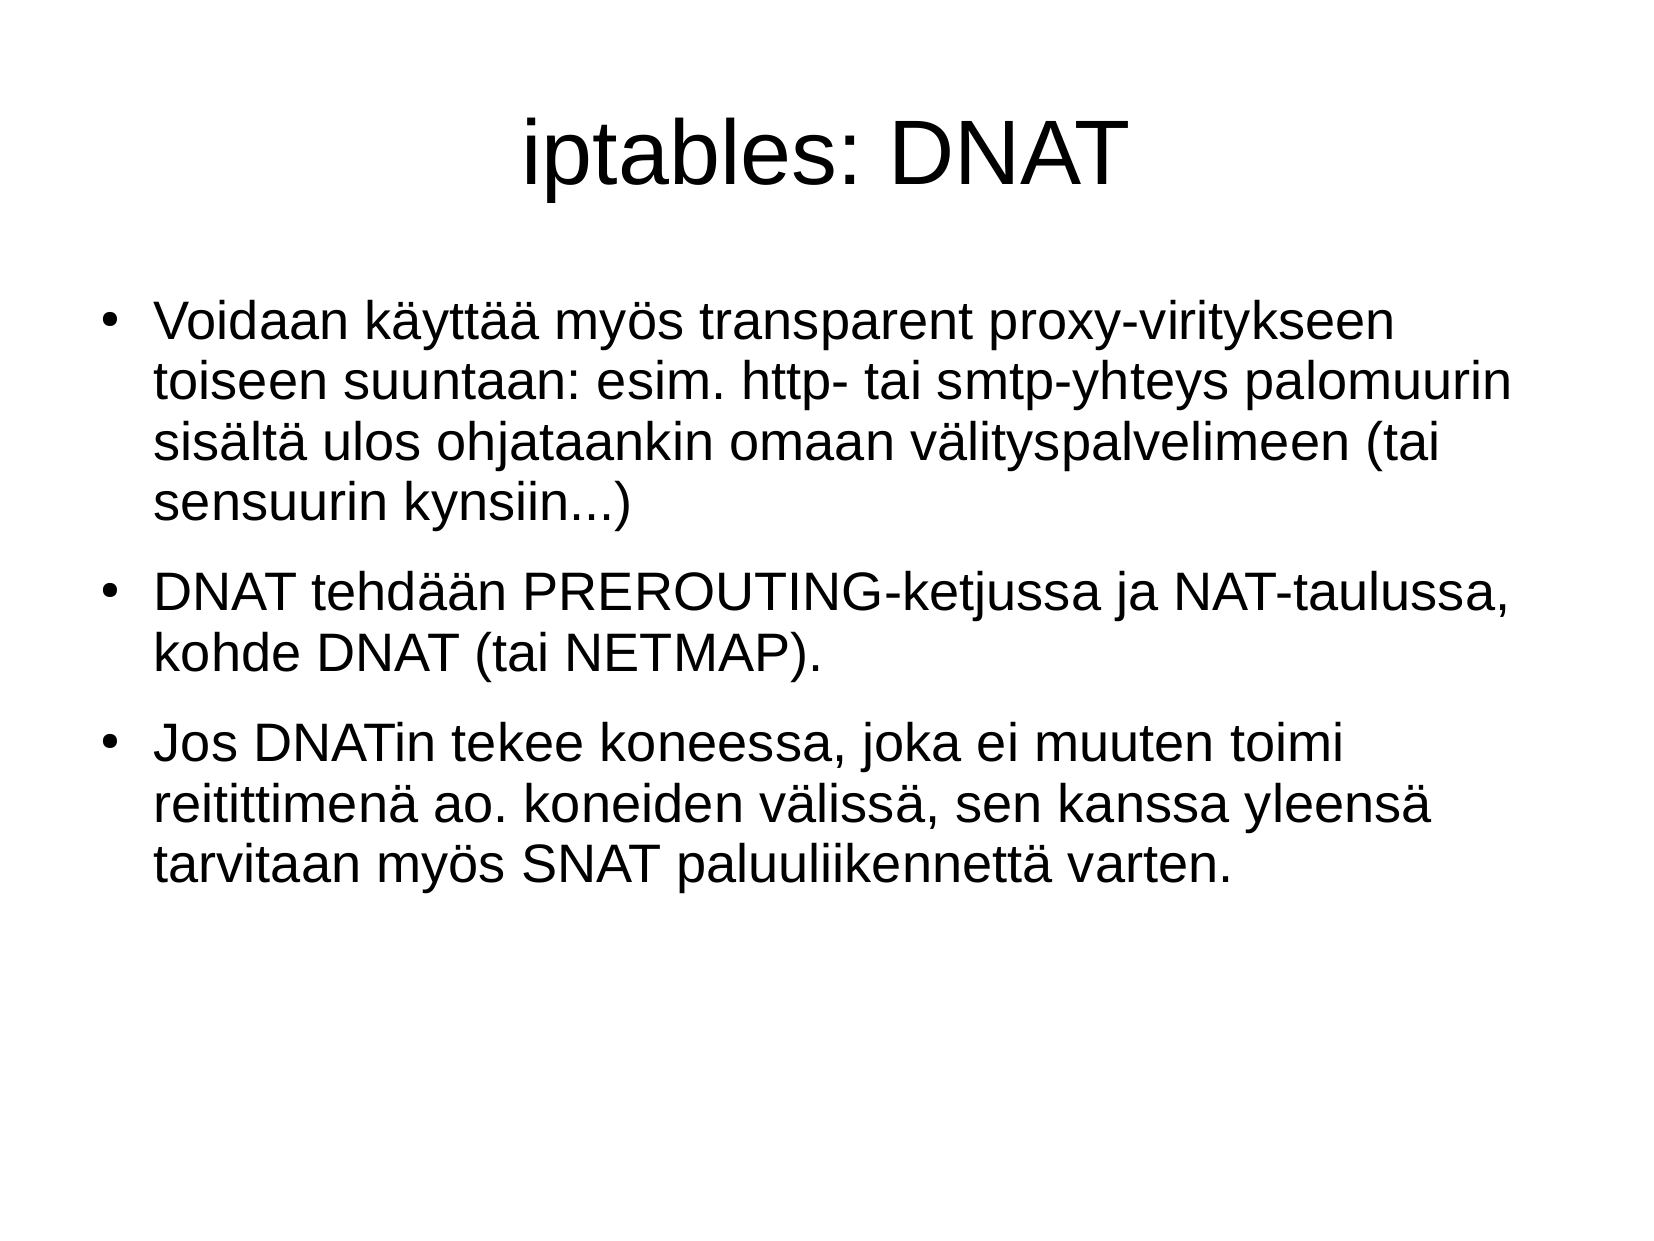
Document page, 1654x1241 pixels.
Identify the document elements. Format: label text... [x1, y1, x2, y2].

title iptables: DNAT [82, 49, 1571, 257]
list Voidaan käyttää myös transparent proxy-viritykseen toiseen suuntaan: esim. http- tai smtp-yhteys palomuurin sisältä ulos ohjataankin omaan välityspalvelimeen (tai sensuurin kynsiin...) DNAT tehdään PREROUTING-ketjussa ja NAT-taulussa, kohde DNAT (tai NETMAP). Jos DNATin tekee koneessa, joka ei muuten toimi reitittimenä ao. koneiden välissä, sen kanssa yleensä tarvitaan myös SNAT paluuliikennettä varten. [82, 290, 1571, 1010]
